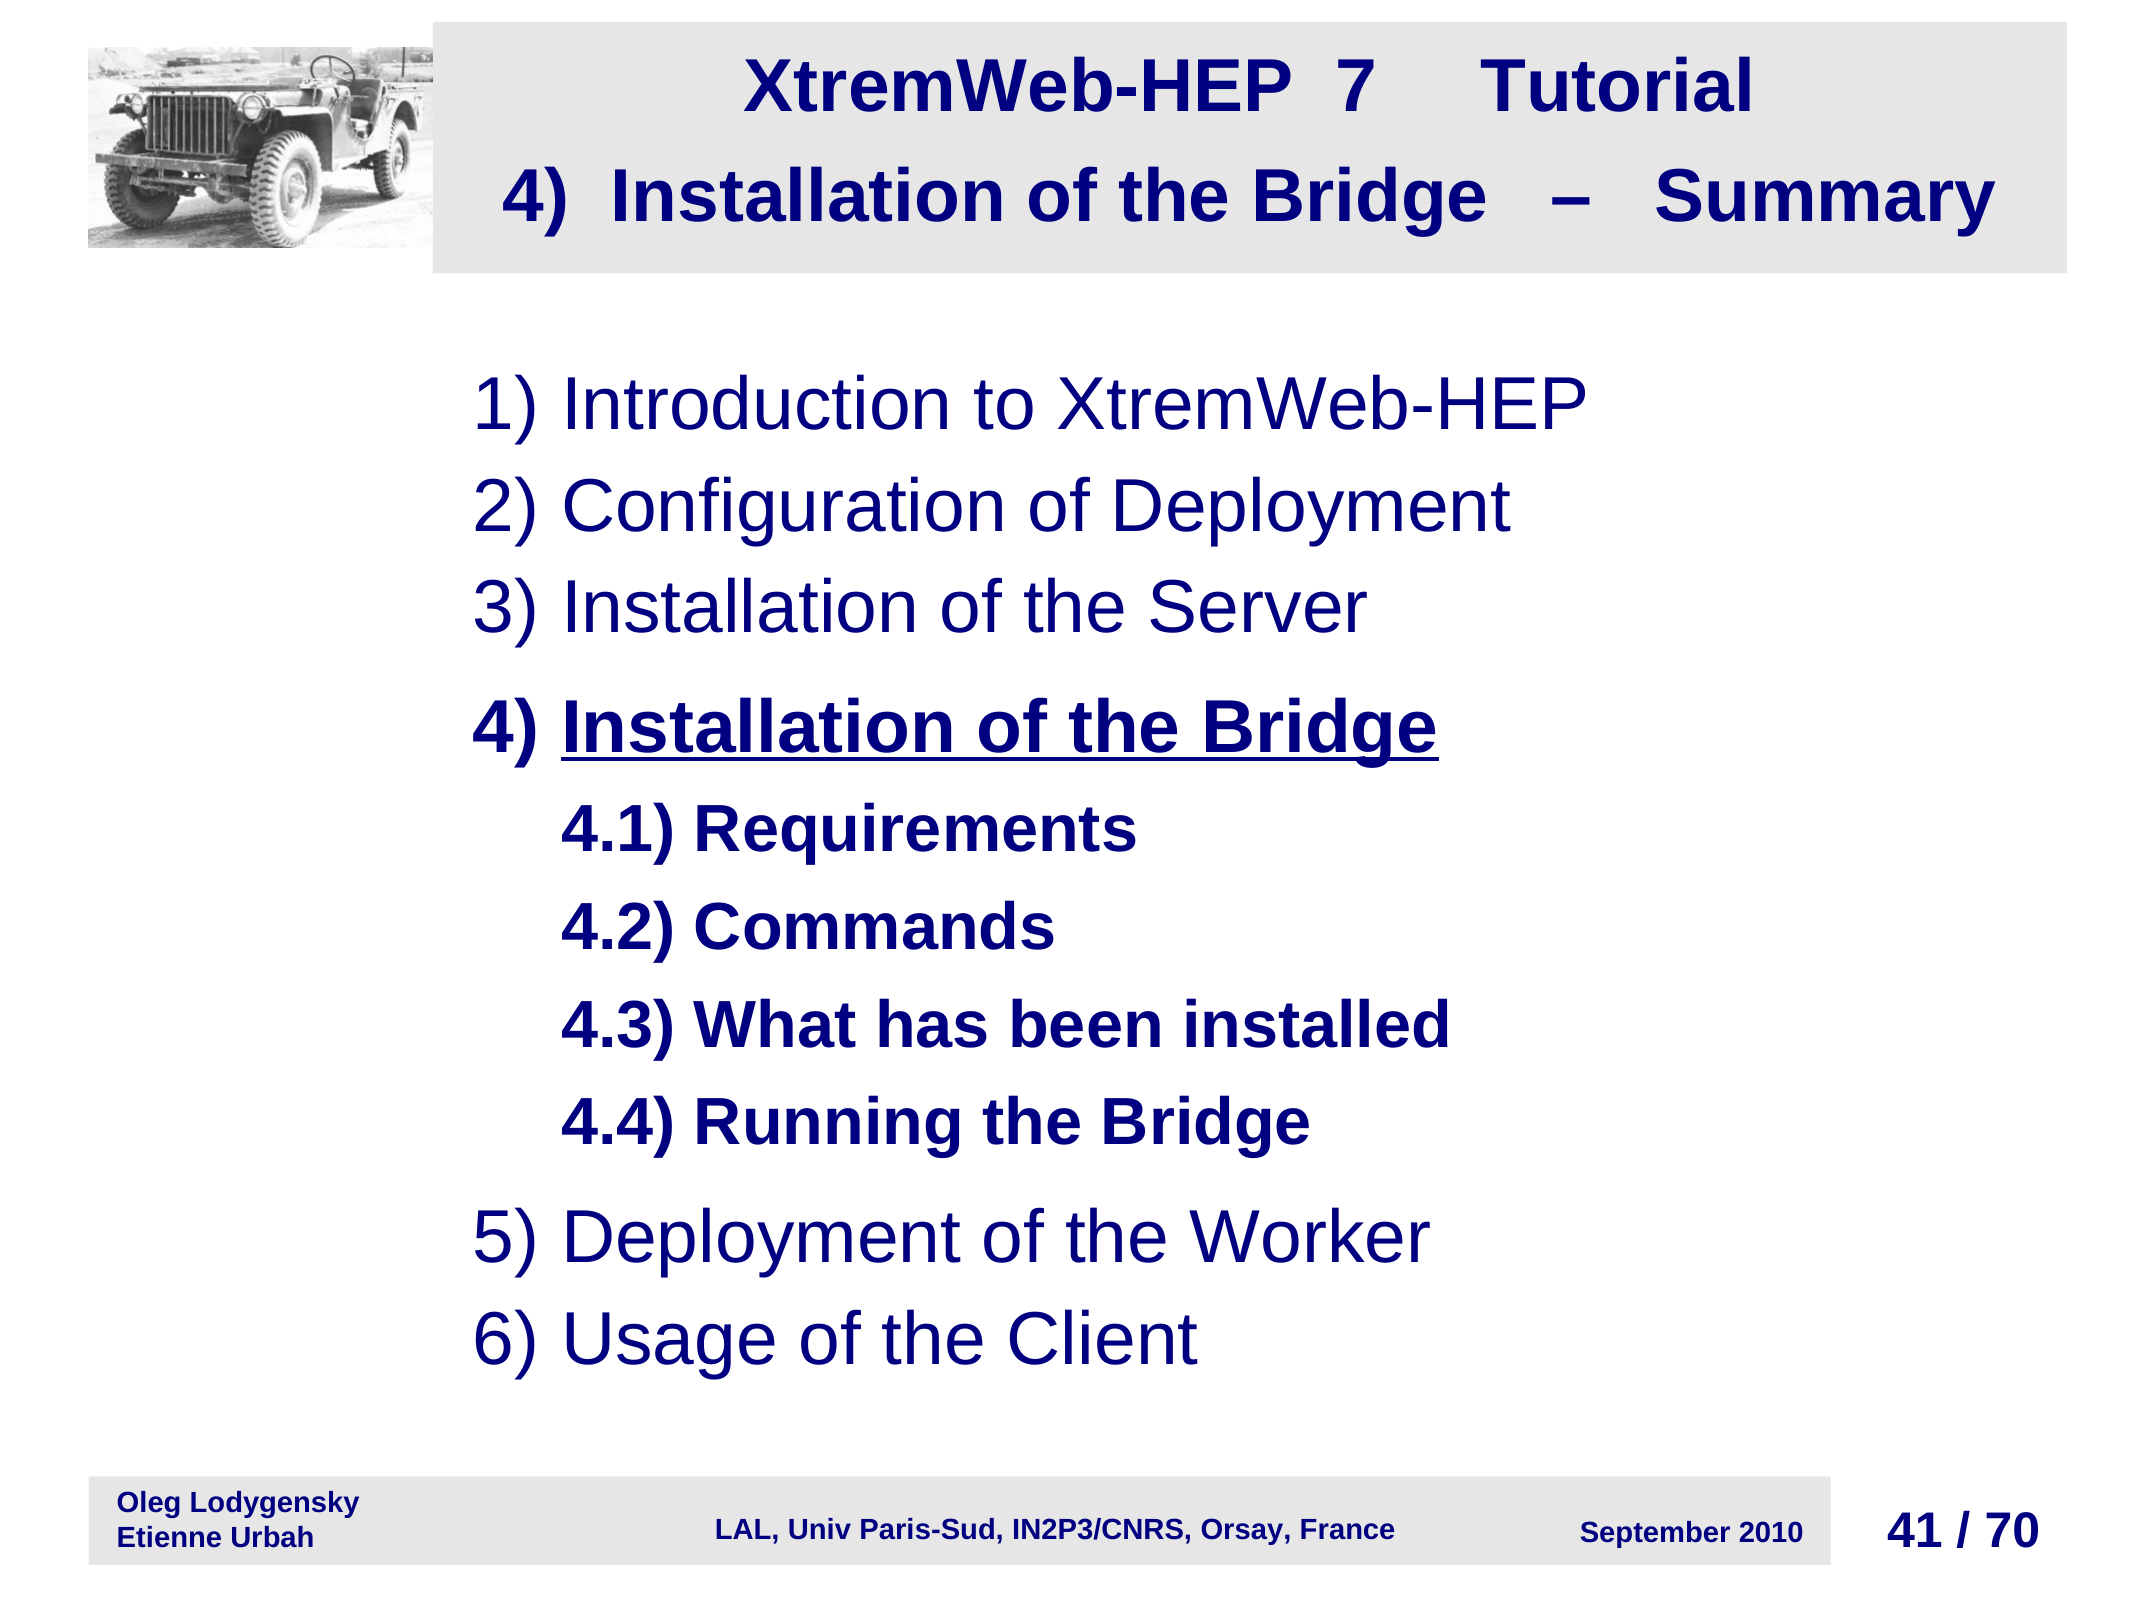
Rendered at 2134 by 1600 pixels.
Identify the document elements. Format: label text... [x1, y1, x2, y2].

title 4) Installation of the Bridge – Summary [442, 118, 2067, 266]
text_box Introduction to XtremWeb-HEP Configuration of Deployment Installation of the Server Installation of the Bridge Requirements Commands What has been installed Running the Bridge Deployment of the Worker Usage of the Client [472, 354, 1949, 1428]
picture [88, 47, 433, 248]
